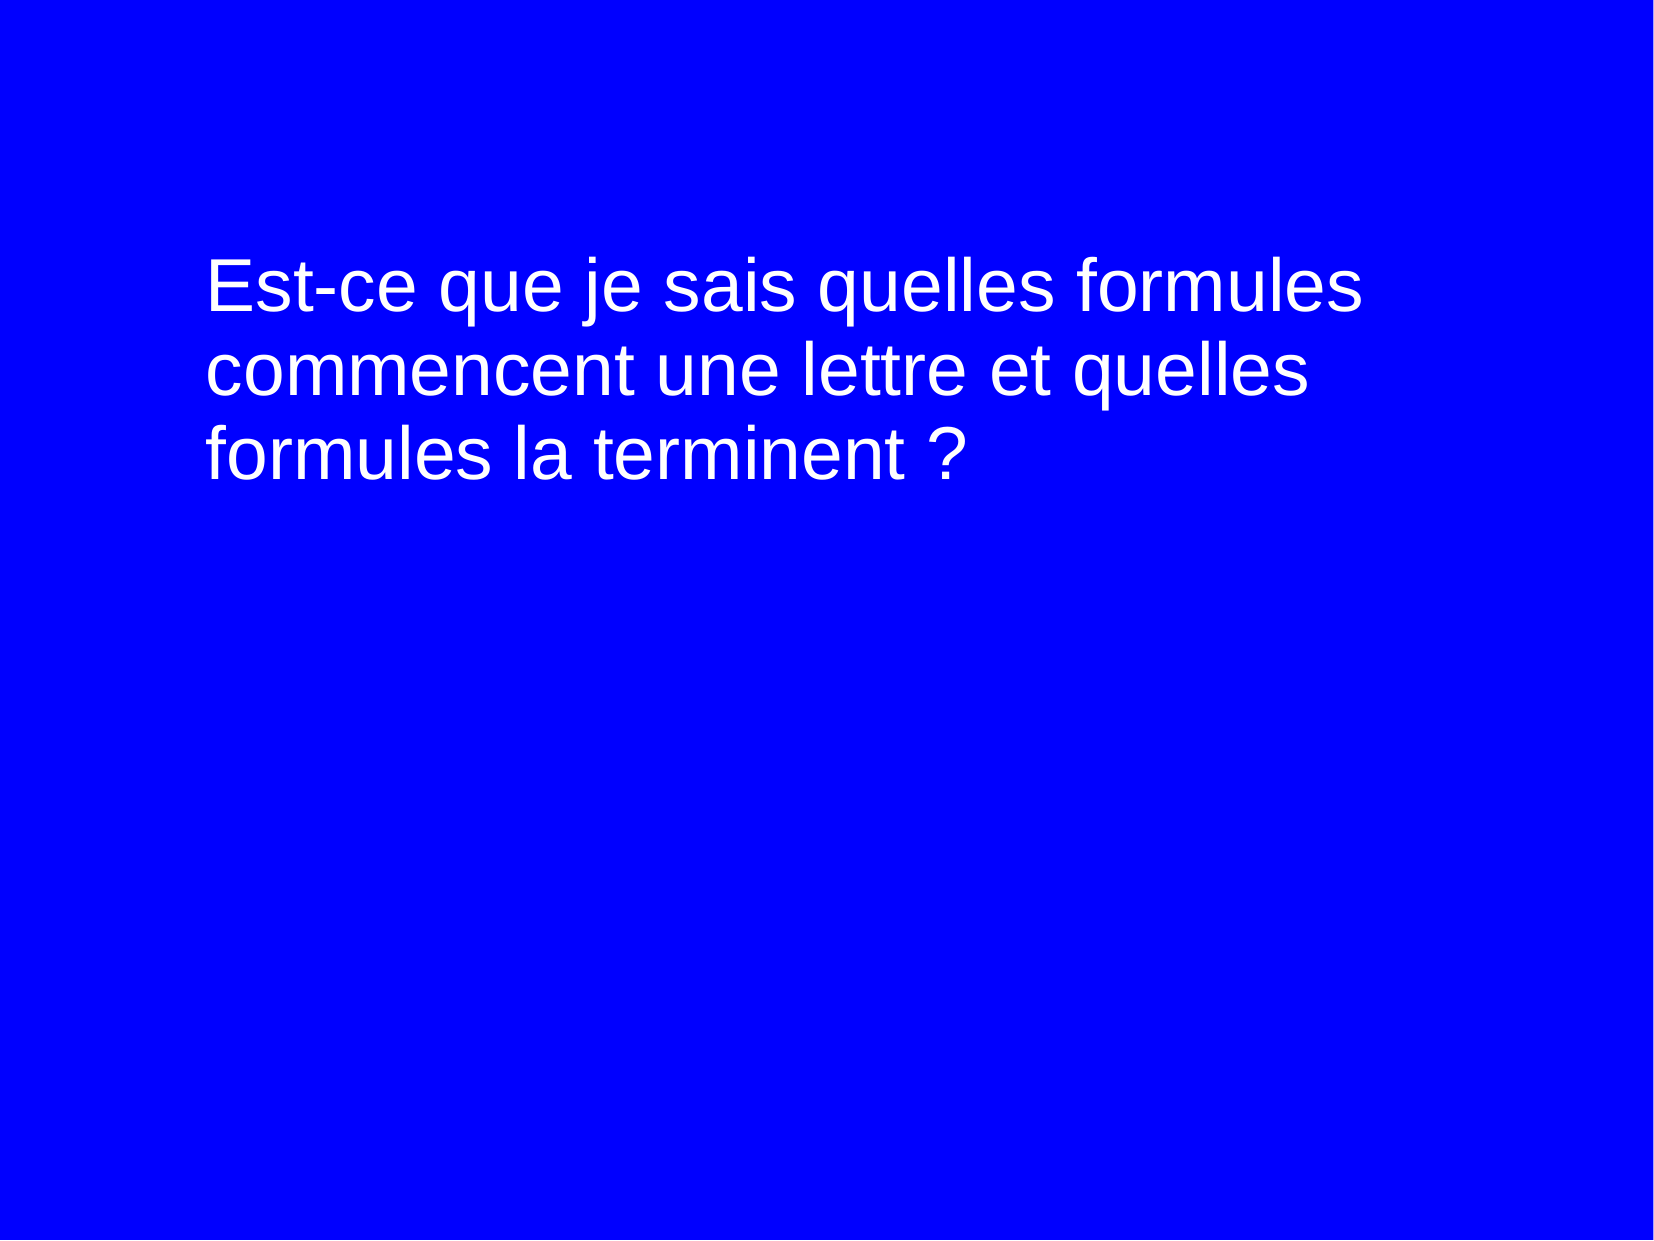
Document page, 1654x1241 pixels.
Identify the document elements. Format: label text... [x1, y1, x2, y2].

text_box Est-ce que je sais quelles formules commencent une lettre et quelles formules la terminent ? [191, 236, 1536, 503]
